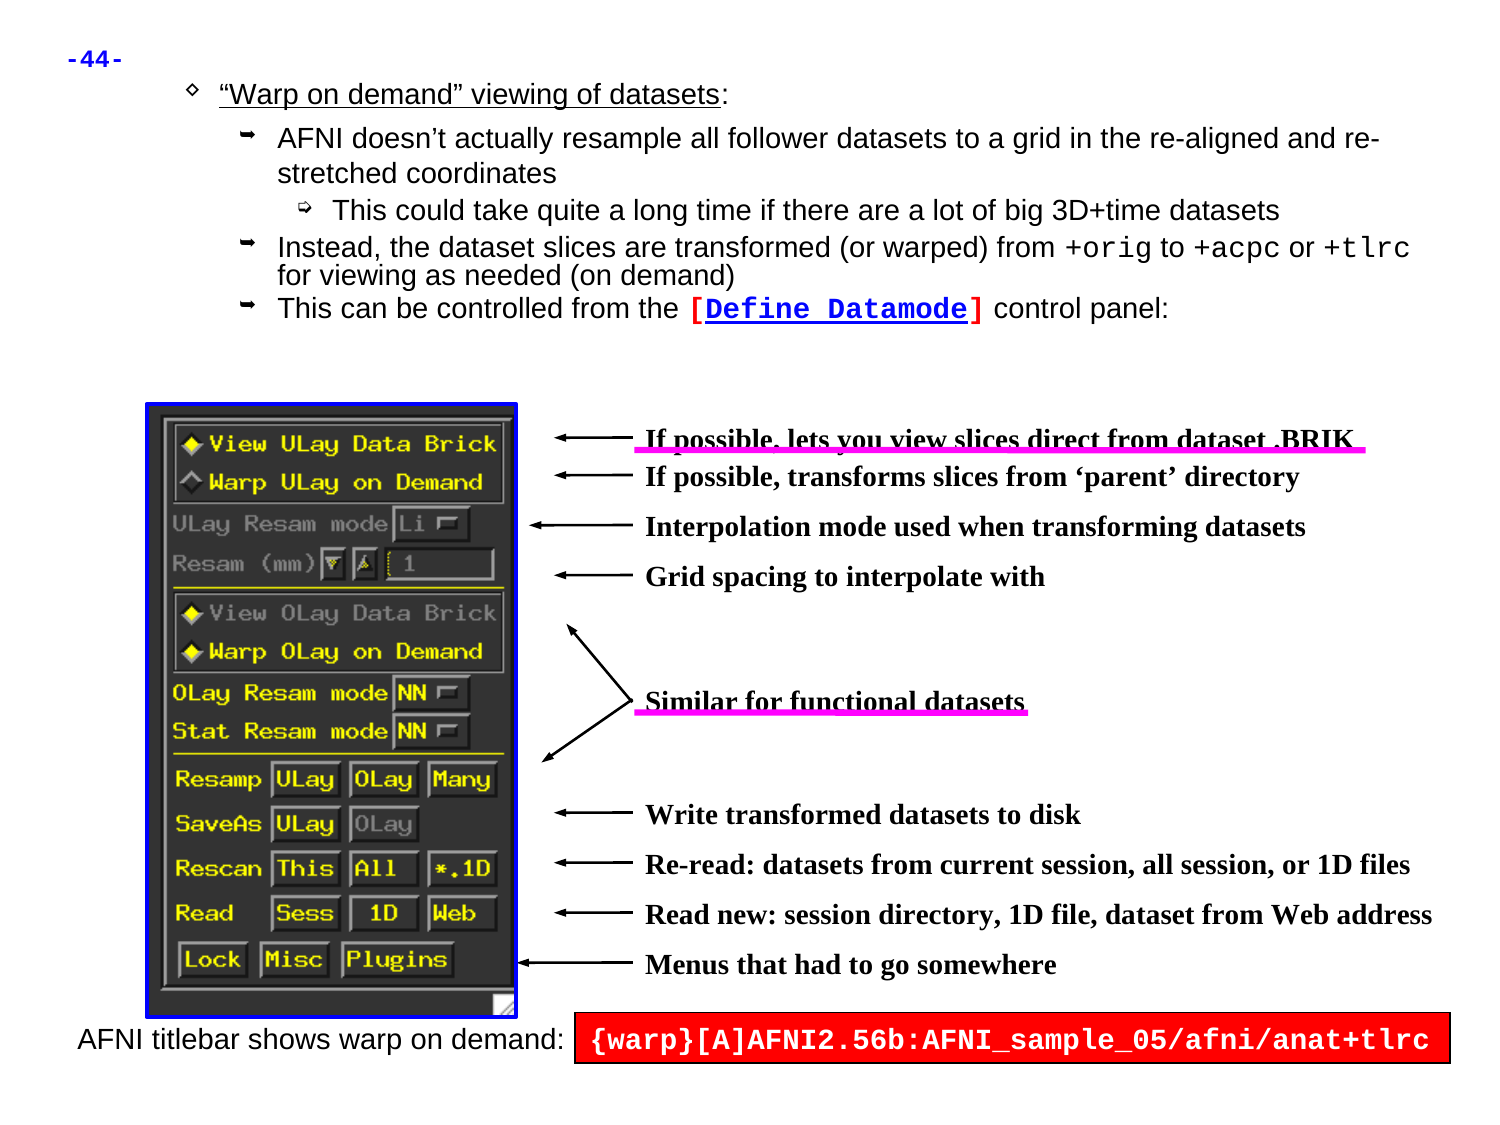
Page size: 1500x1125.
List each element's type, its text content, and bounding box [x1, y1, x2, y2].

text_box “Warp on demand” viewing of datasets: AFNI doesn’t actually resample all follower datasets to a grid in the re-aligned and re-stretched coordinates This could take quite a long time if there are a lot of big 3D+time datasets Instead, the dataset slices are transformed (or warped) from +orig to +acpc or +tlrc for viewing as needed (on demand) This can be controlled from the [Define Datamode] control panel: [112, 74, 1463, 400]
text_box Interpolation mode used when transforming datasets [630, 499, 1393, 551]
text_box If possible, lets you view slices direct from dataset .BRIK [630, 412, 1393, 449]
text_box Grid spacing to interpolate with [630, 549, 1093, 601]
text_box {warp}[A]AFNI2.56b:AFNI_sample_05/afni/anat+tlrc [575, 1012, 1451, 1063]
text_box Menus that had to go somewhere [630, 937, 1093, 988]
text_box AFNI titlebar shows warp on demand: [62, 1012, 575, 1063]
text_box Re-read: datasets from current session, all session, or 1D files [630, 837, 1431, 887]
text_box Similar for functional datasets [630, 674, 1093, 726]
text_box If possible, transforms slices from ‘parent’ directory [630, 449, 1393, 499]
picture [148, 406, 514, 1015]
text_box Read new: session directory, 1D file, dataset from Web address [630, 887, 1456, 938]
text_box Write transformed datasets to disk [630, 787, 1131, 837]
